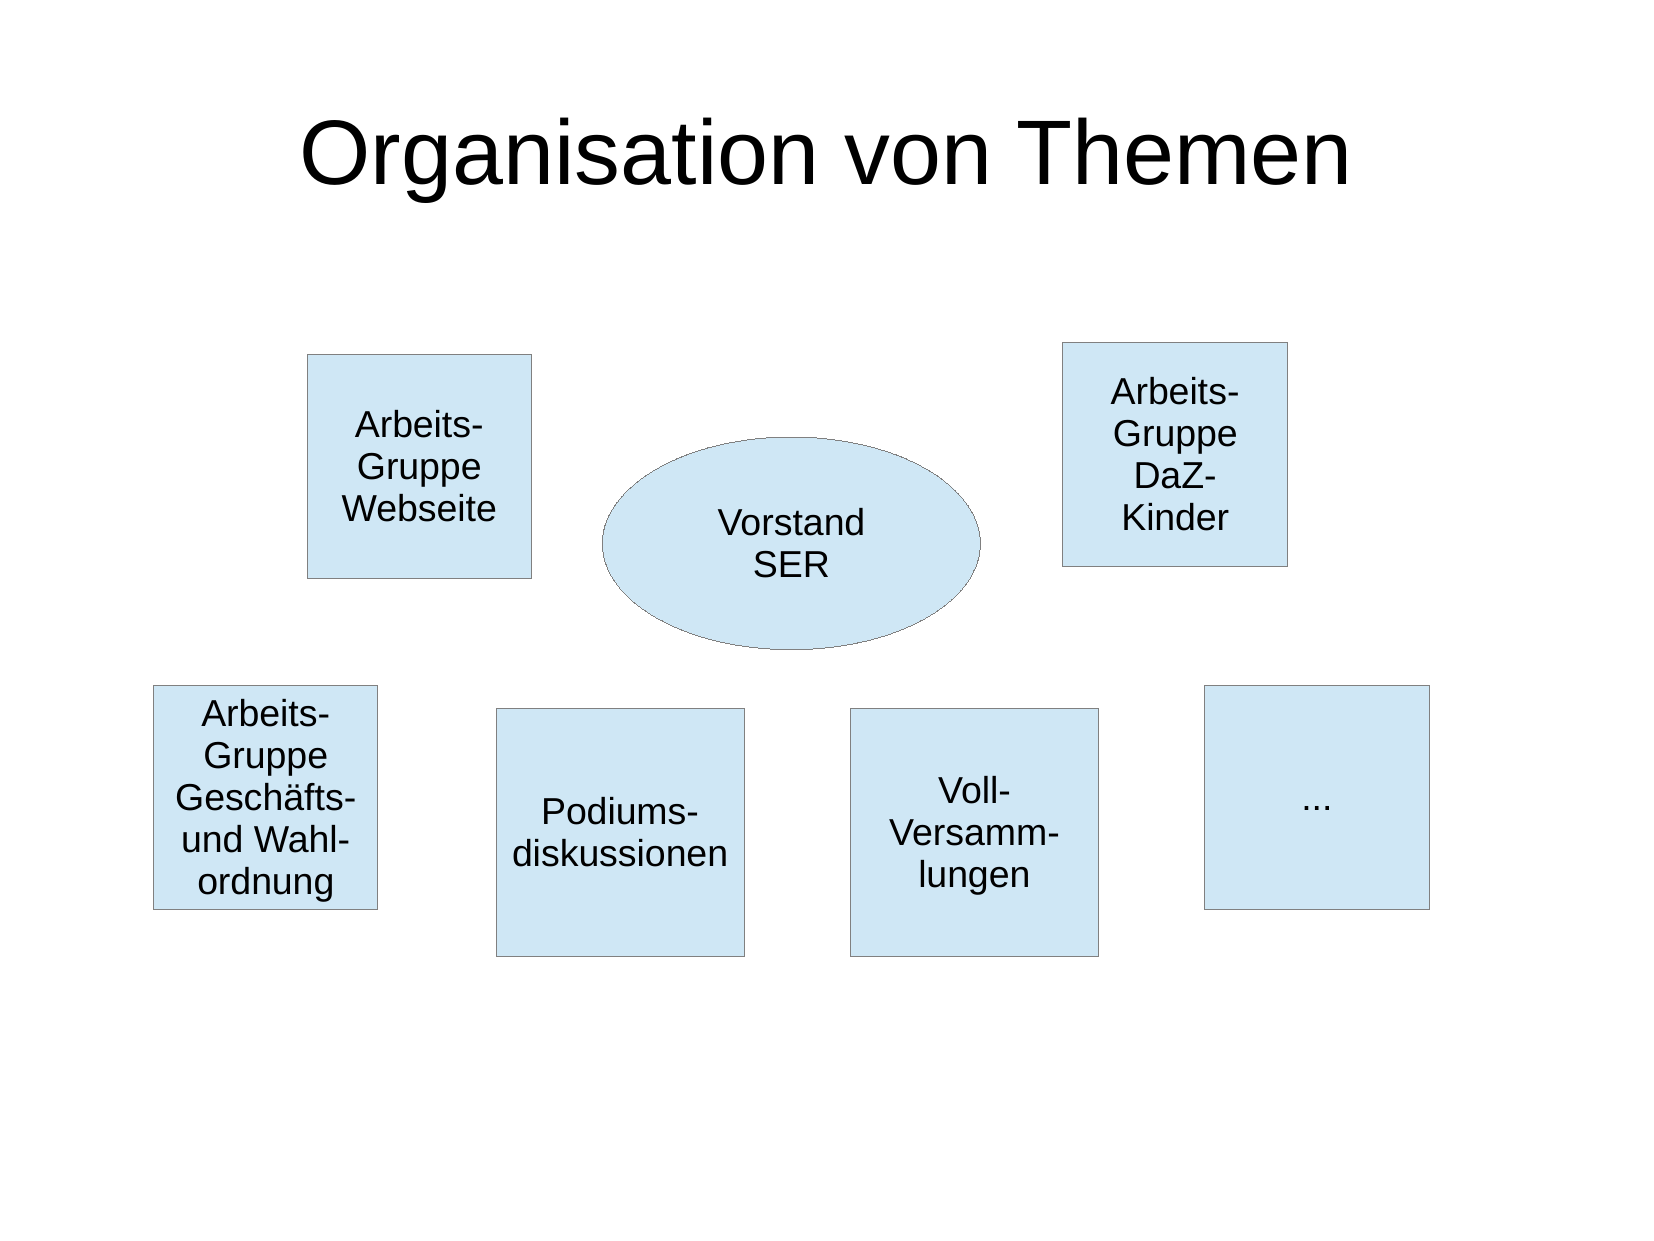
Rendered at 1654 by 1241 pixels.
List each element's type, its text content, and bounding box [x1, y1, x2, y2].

text_box Podiums- diskussionen [496, 708, 745, 957]
title Organisation von Themen [82, 49, 1571, 257]
text_box Arbeits- Gruppe Webseite [307, 354, 532, 579]
text_box Arbeits- Gruppe Geschäfts- und Wahl- ordnung [153, 685, 378, 910]
text_box Vorstand SER [602, 437, 981, 650]
text_box Voll- Versamm- lungen [850, 708, 1099, 957]
text_box Arbeits- Gruppe DaZ- Kinder [1062, 342, 1288, 567]
text_box ... [1204, 685, 1430, 910]
